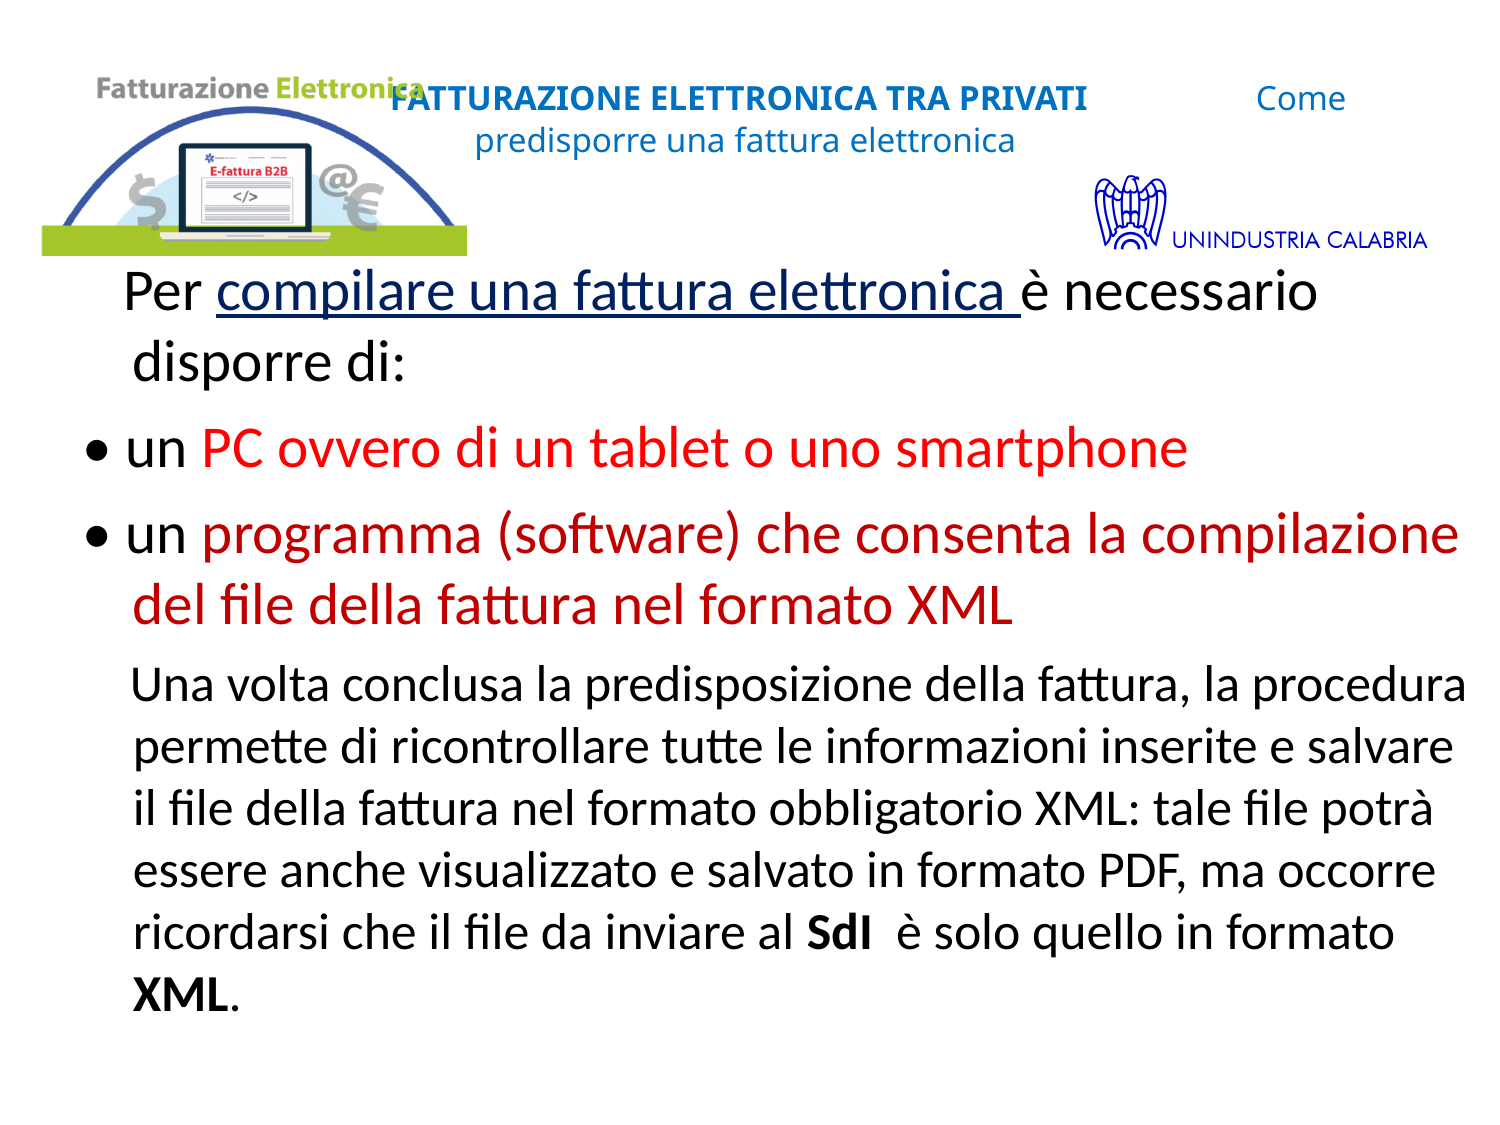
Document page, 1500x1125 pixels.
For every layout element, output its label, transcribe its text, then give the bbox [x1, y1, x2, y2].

title FATTURAZIONE ELETTRONICA TRA PRIVATI Come predisporre una fattura elettronica [75, 45, 1426, 233]
picture [41, 66, 467, 256]
picture [1092, 172, 1429, 251]
list Per compilare una fattura elettronica è necessario disporre di: • un PC ovvero di un tablet o uno smartphone • un programma (software) che consenta la compilazione del file della fattura nel formato XML Una volta conclusa la predisposizione della fattura, la procedura permette di ricontrollare tutte le informazioni inserite e salvare il file della fattura nel formato obbligatorio XML: tale file potrà essere anche visualizzato e salvato in formato PDF, ma occorre ricordarsi che il file da inviare al SdI è solo quello in formato XML. [17, 243, 1500, 1035]
